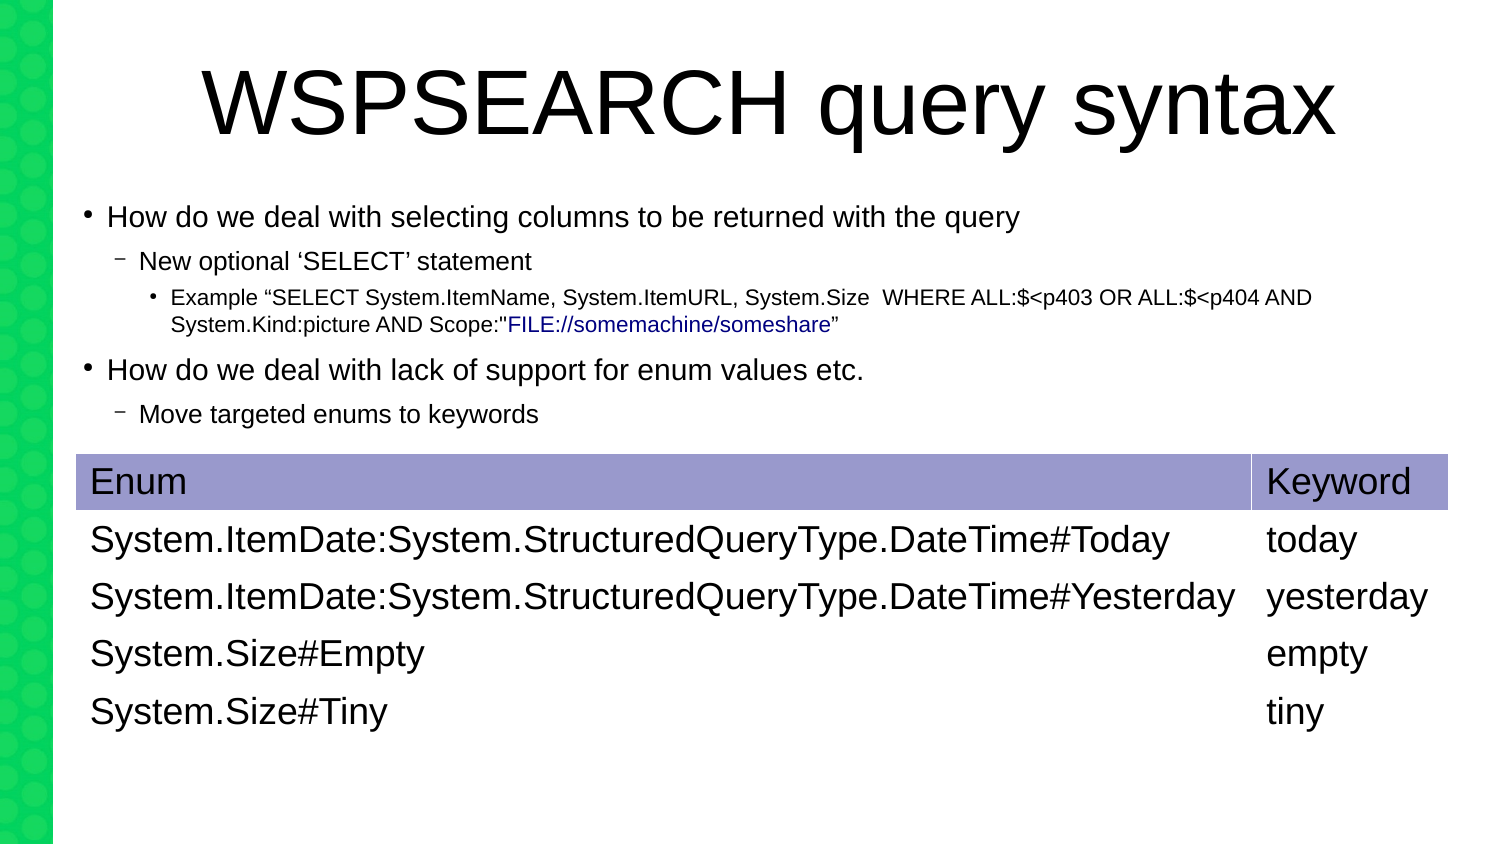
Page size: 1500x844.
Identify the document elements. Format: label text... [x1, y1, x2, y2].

picture [0, 0, 61, 844]
title WSPSEARCH query syntax [143, 51, 1397, 154]
table_cell today [1252, 511, 1448, 568]
table_header Enum [76, 454, 1251, 510]
table_cell tiny [1252, 683, 1448, 740]
table_cell System.Size#Tiny [76, 683, 1251, 740]
list How do we deal with selecting columns to be returned with the query New optional ‘SELECT’ statement Example “SELECT System.ItemName, System.ItemURL, System.Size WHERE ALL:$<p403 OR ALL:$<p404 AND System.Kind:picture AND Scope:"FILE://somemachine/someshare” How do we deal with lack of support for enum values etc. Move targeted enums to keywords [75, 197, 1425, 431]
table_cell yesterday [1252, 569, 1448, 625]
table_cell System.ItemDate:System.StructuredQueryType.DateTime#Today [76, 511, 1251, 568]
table_cell System.ItemDate:System.StructuredQueryType.DateTime#Yesterday [76, 569, 1251, 625]
table_cell System.Size#Empty [76, 626, 1251, 682]
table_header Keyword [1252, 454, 1448, 510]
table_cell empty [1252, 626, 1448, 682]
